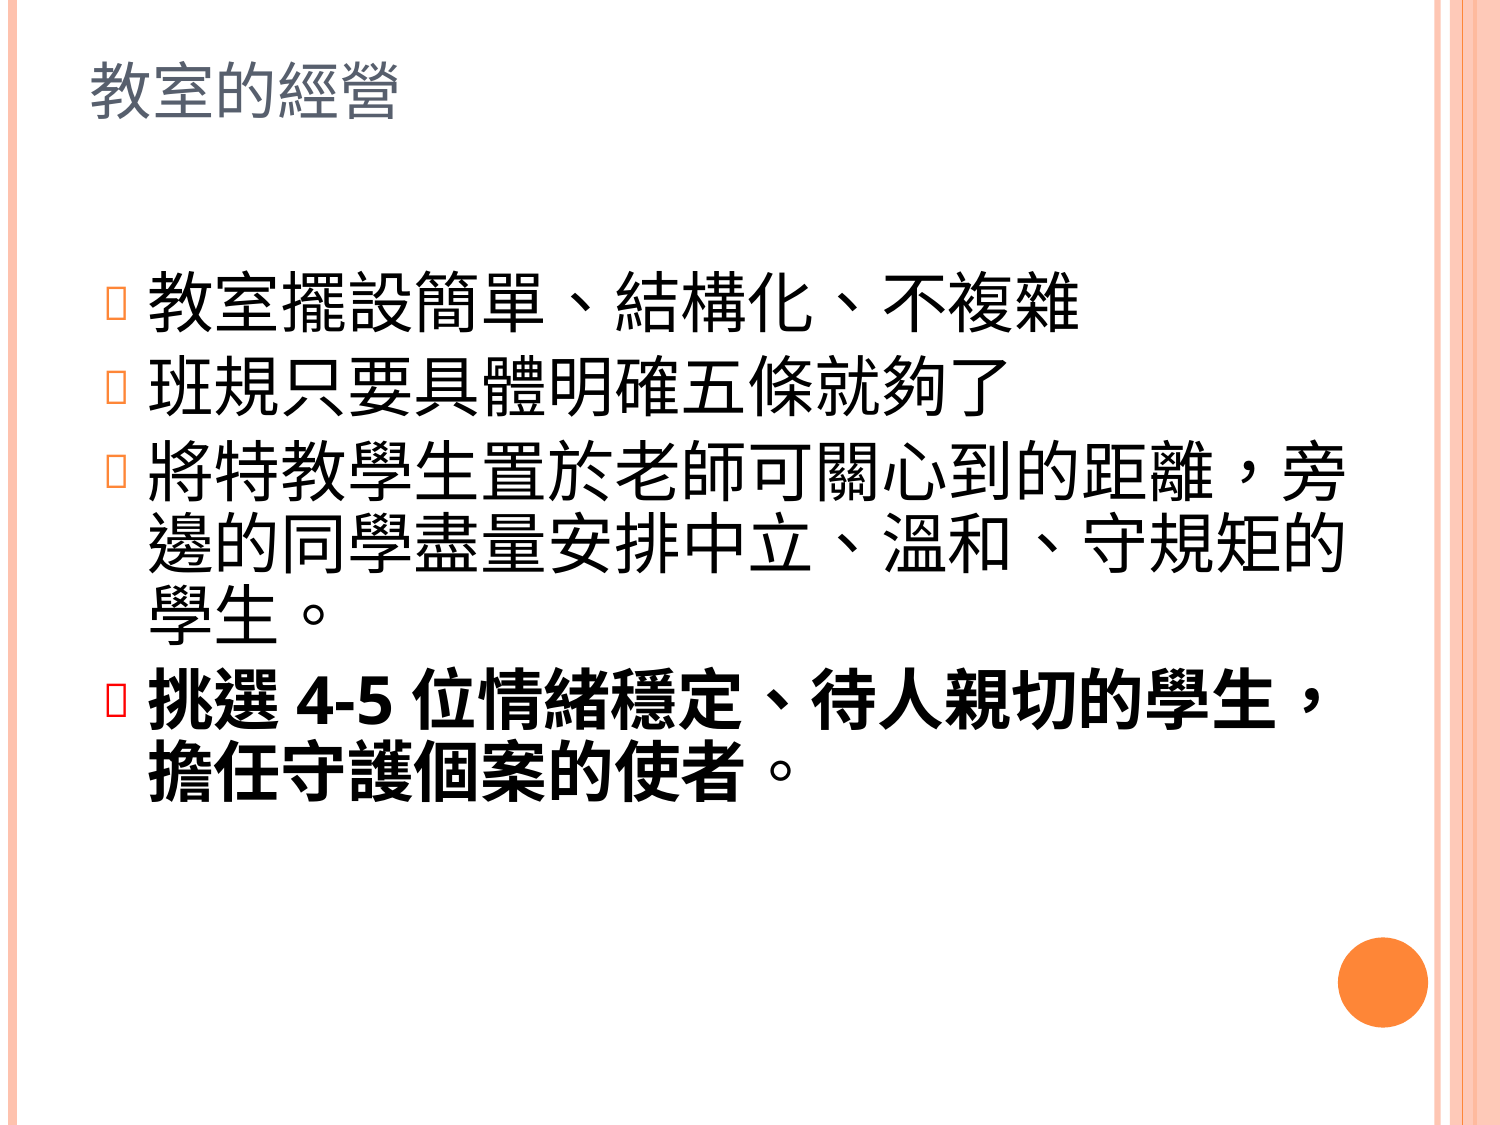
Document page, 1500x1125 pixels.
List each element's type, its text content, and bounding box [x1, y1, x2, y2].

title 教室的經營 [75, 45, 1300, 233]
list 教室擺設簡單、結構化、不複雜 班規只要具體明確五條就夠了 將特教學生置於老師可關心到的距離，旁邊的同學盡量安排中立、溫和、守規矩的學生。 挑選4-5位情緒穩定、待人親切的學生，擔任守護個案的使者。 [87, 262, 1413, 1059]
